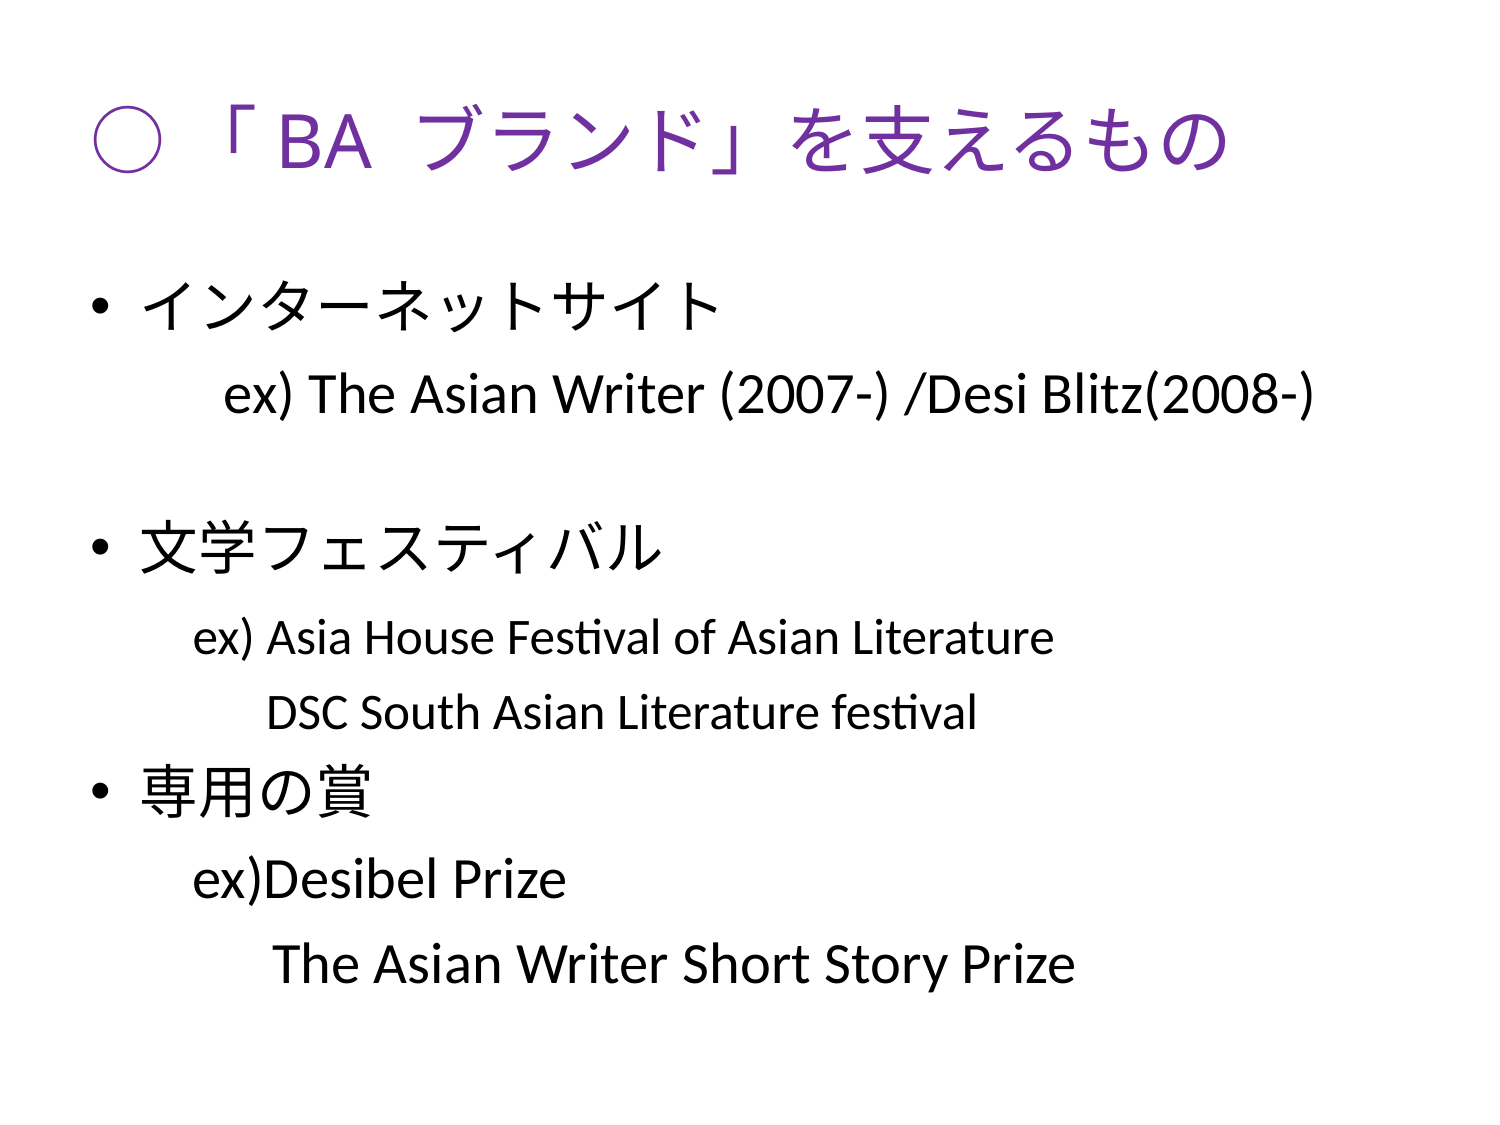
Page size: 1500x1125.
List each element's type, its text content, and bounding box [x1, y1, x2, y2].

title ○「BA ブランド」を支えるもの [75, 45, 1426, 209]
list インターネットサイト ex) The Asian Writer (2007-) /Desi Blitz(2008-) 文学フェスティバル ex) Asia House Festival of Asian Literature DSC South Asian Literature festival 専用の賞 ex)Desibel Prize The Asian Writer Short Story Prize [75, 262, 1426, 1005]
